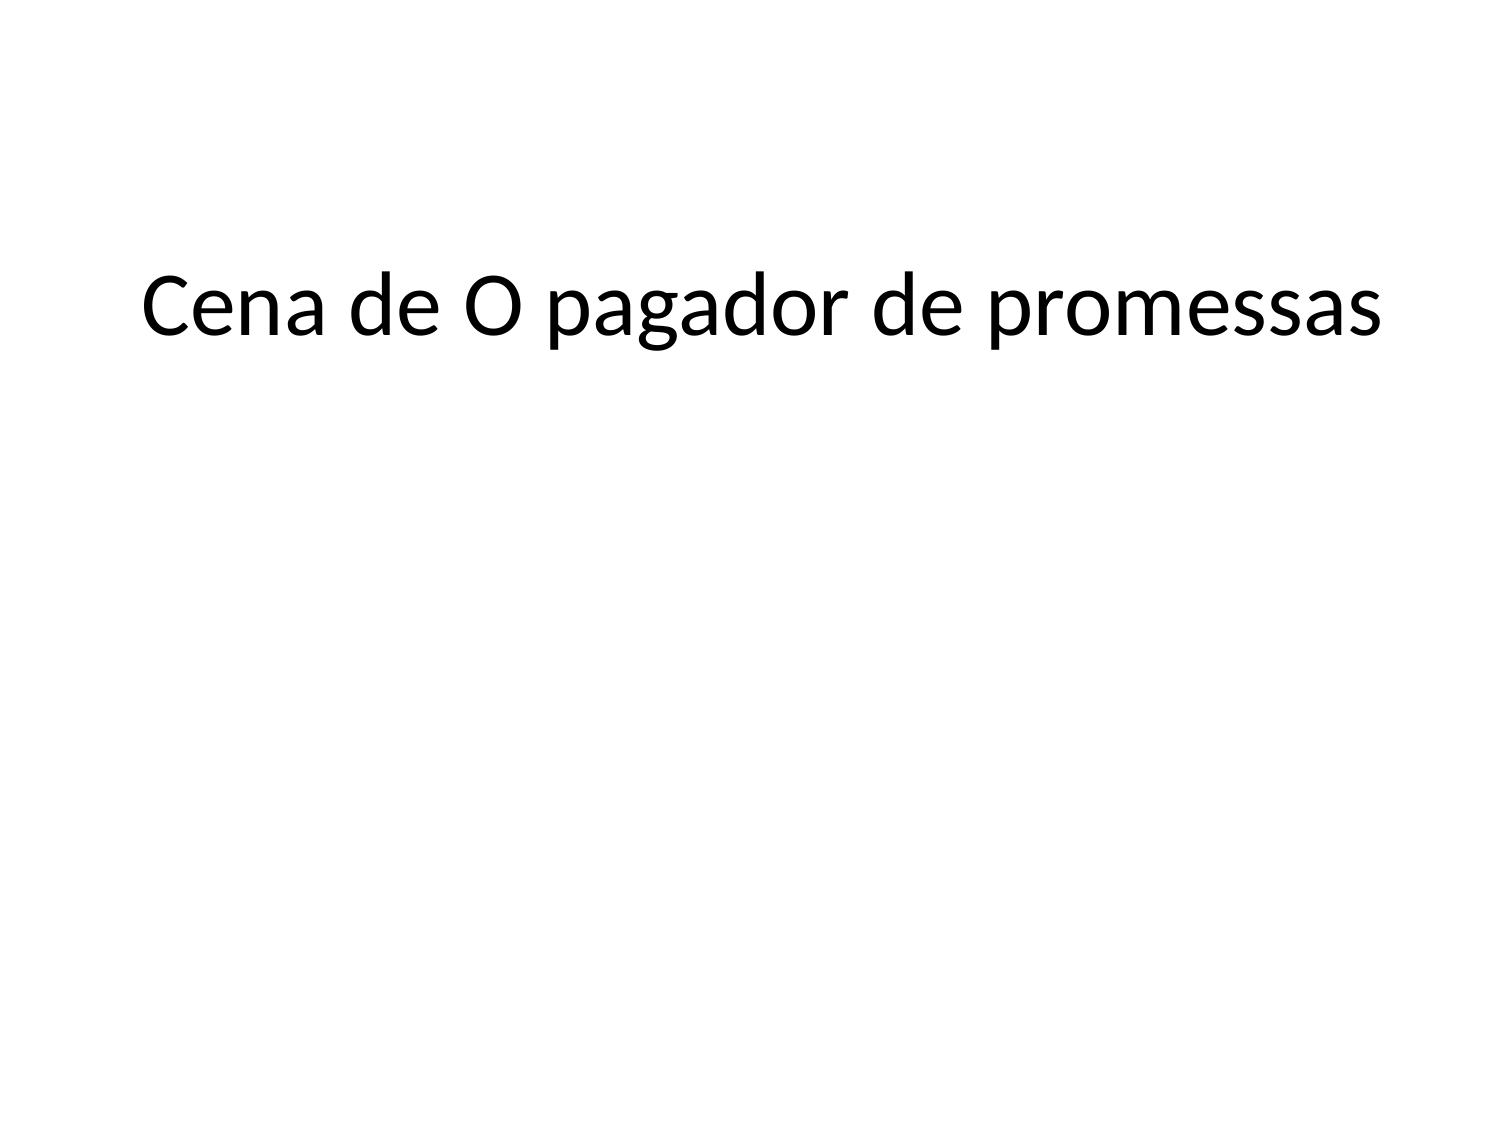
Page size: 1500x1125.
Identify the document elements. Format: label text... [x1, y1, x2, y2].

title Cena de O pagador de promessas [88, 236, 1439, 424]
